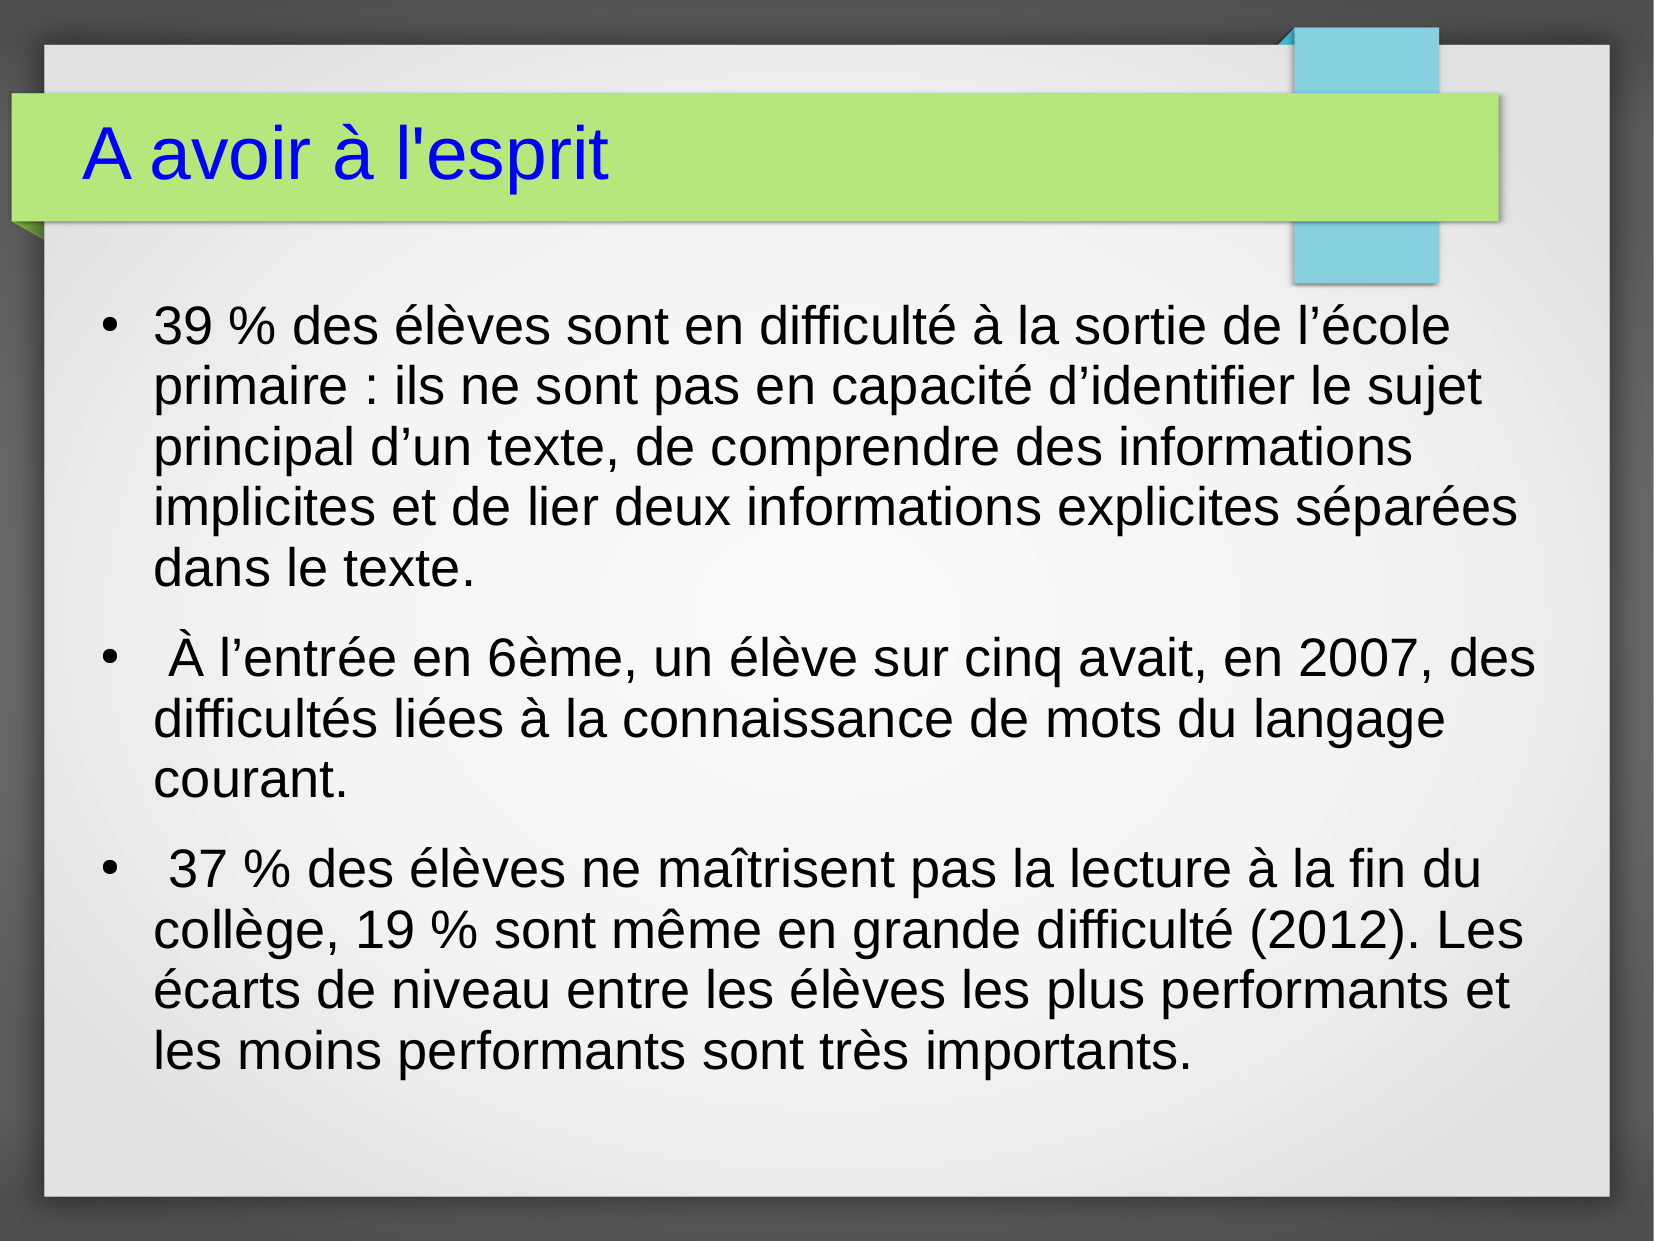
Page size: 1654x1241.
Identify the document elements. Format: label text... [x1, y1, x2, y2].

list 39 % des élèves sont en difficulté à la sortie de l’école primaire : ils ne sont pas en capacité d’identifier le sujet principal d’un texte, de comprendre des informations implicites et de lier deux informations explicites séparées dans le texte. À l’entrée en 6ème, un élève sur cinq avait, en 2007, des difficultés liées à la connaissance de mots du langage courant. 37 % des élèves ne maîtrisent pas la lecture à la fin du collège, 19 % sont même en grande difficulté (2012). Les écarts de niveau entre les élèves les plus performants et les moins performants sont très importants. [82, 295, 1571, 1015]
title A avoir à l'esprit [82, 94, 1264, 213]
picture [0, 0, 1654, 1241]
